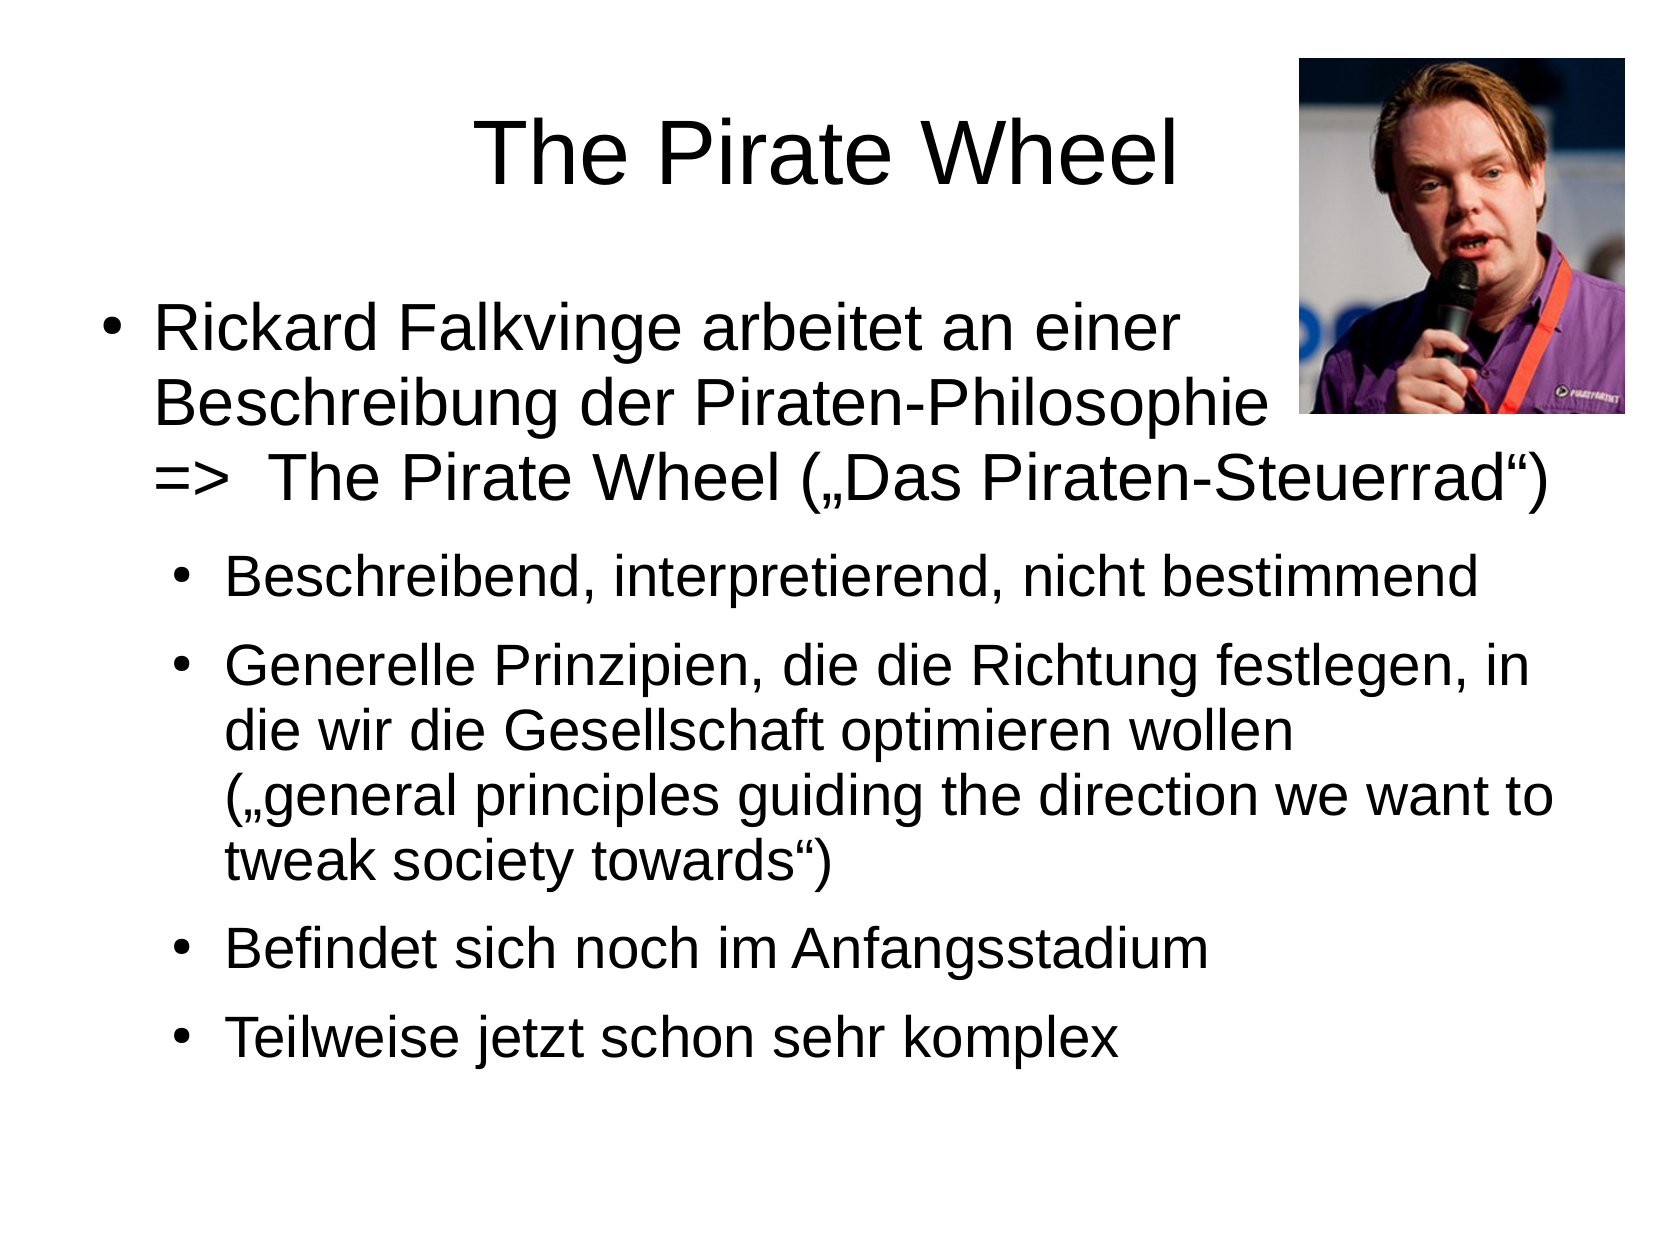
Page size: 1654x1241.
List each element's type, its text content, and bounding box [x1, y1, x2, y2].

picture [1299, 58, 1625, 414]
list Rickard Falkvinge arbeitet an einer Beschreibung der Piraten-Philosophie => The Pirate Wheel („Das Piraten-Steuerrad“) Beschreibend, interpretierend, nicht bestimmend Generelle Prinzipien, die die Richtung festlegen, in die wir die Gesellschaft optimieren wollen („general principles guiding the direction we want to tweak society towards“) Befindet sich noch im Anfangsstadium Teilweise jetzt schon sehr komplex [82, 290, 1571, 1109]
title The Pirate Wheel [82, 49, 1571, 257]
